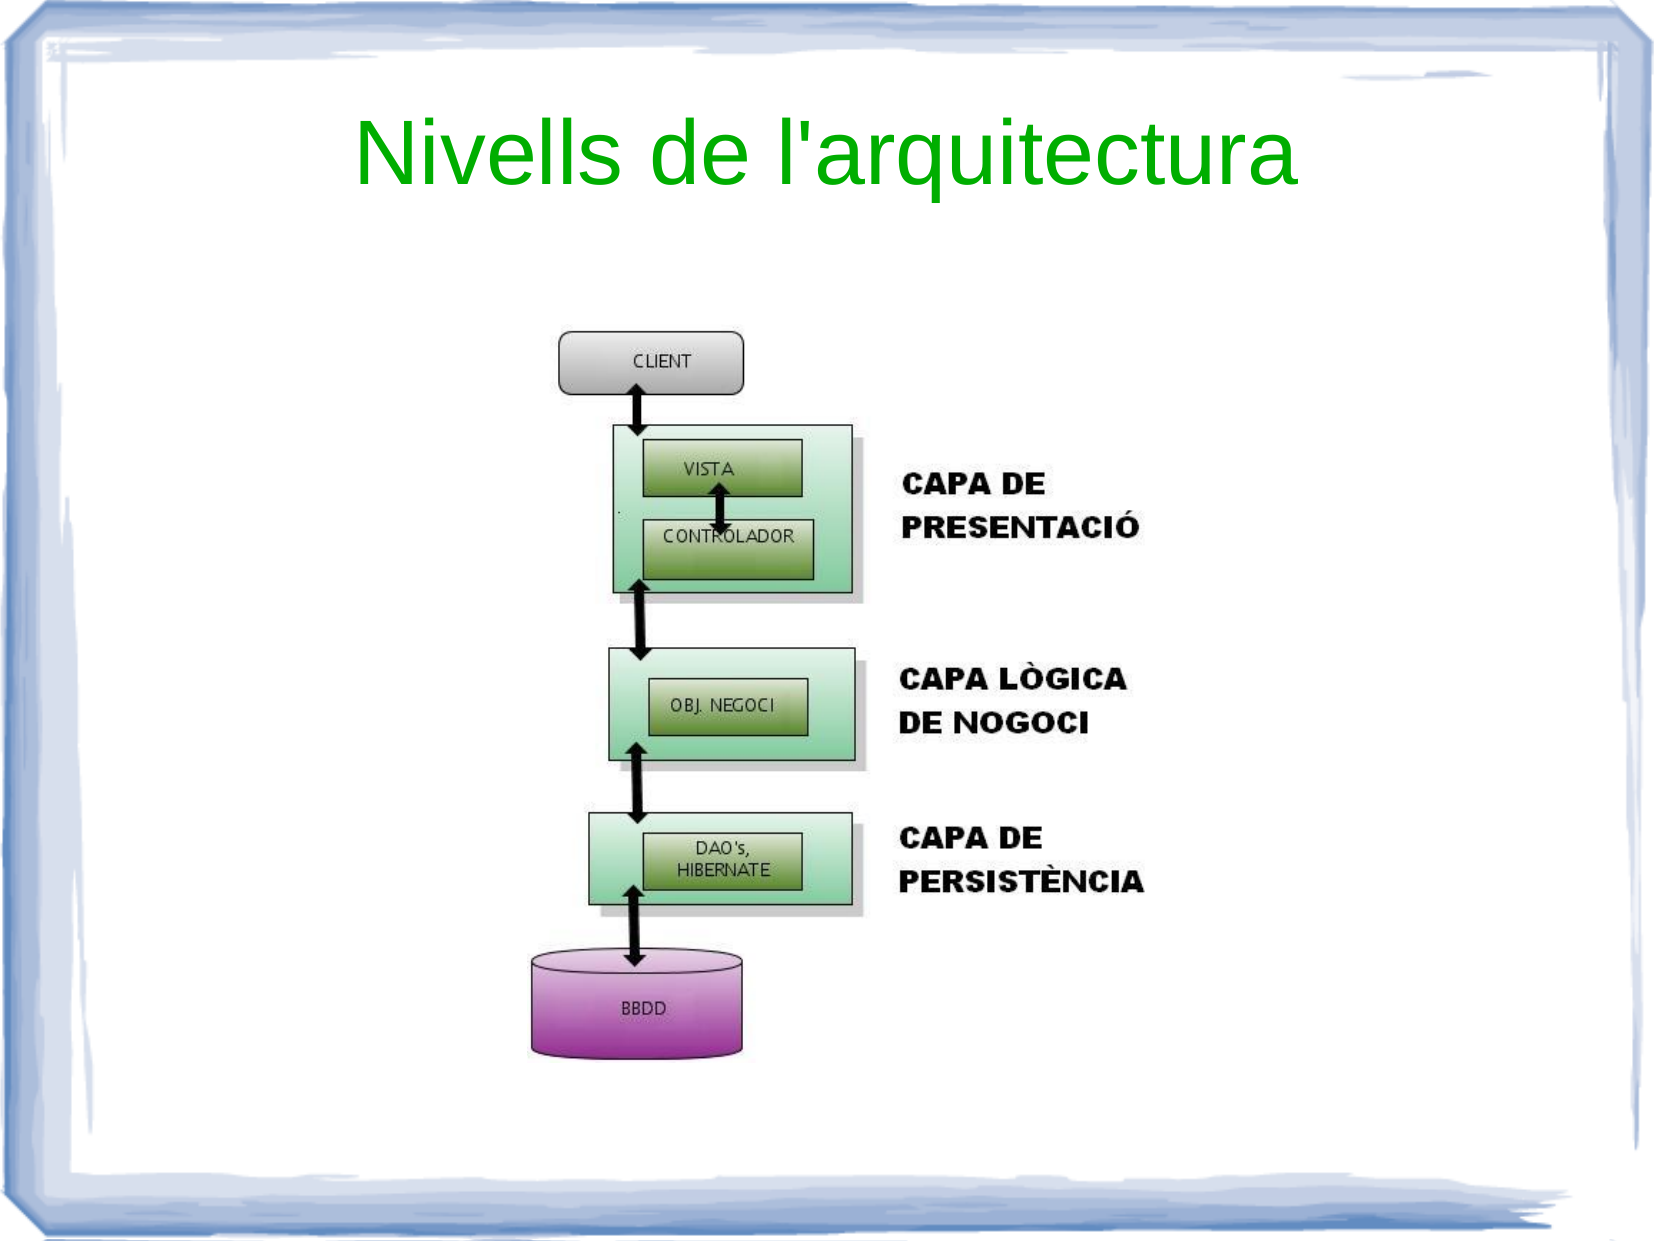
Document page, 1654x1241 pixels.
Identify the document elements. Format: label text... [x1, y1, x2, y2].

title Nivells de l'arquitectura [82, 56, 1571, 250]
picture [0, 0, 1654, 1241]
